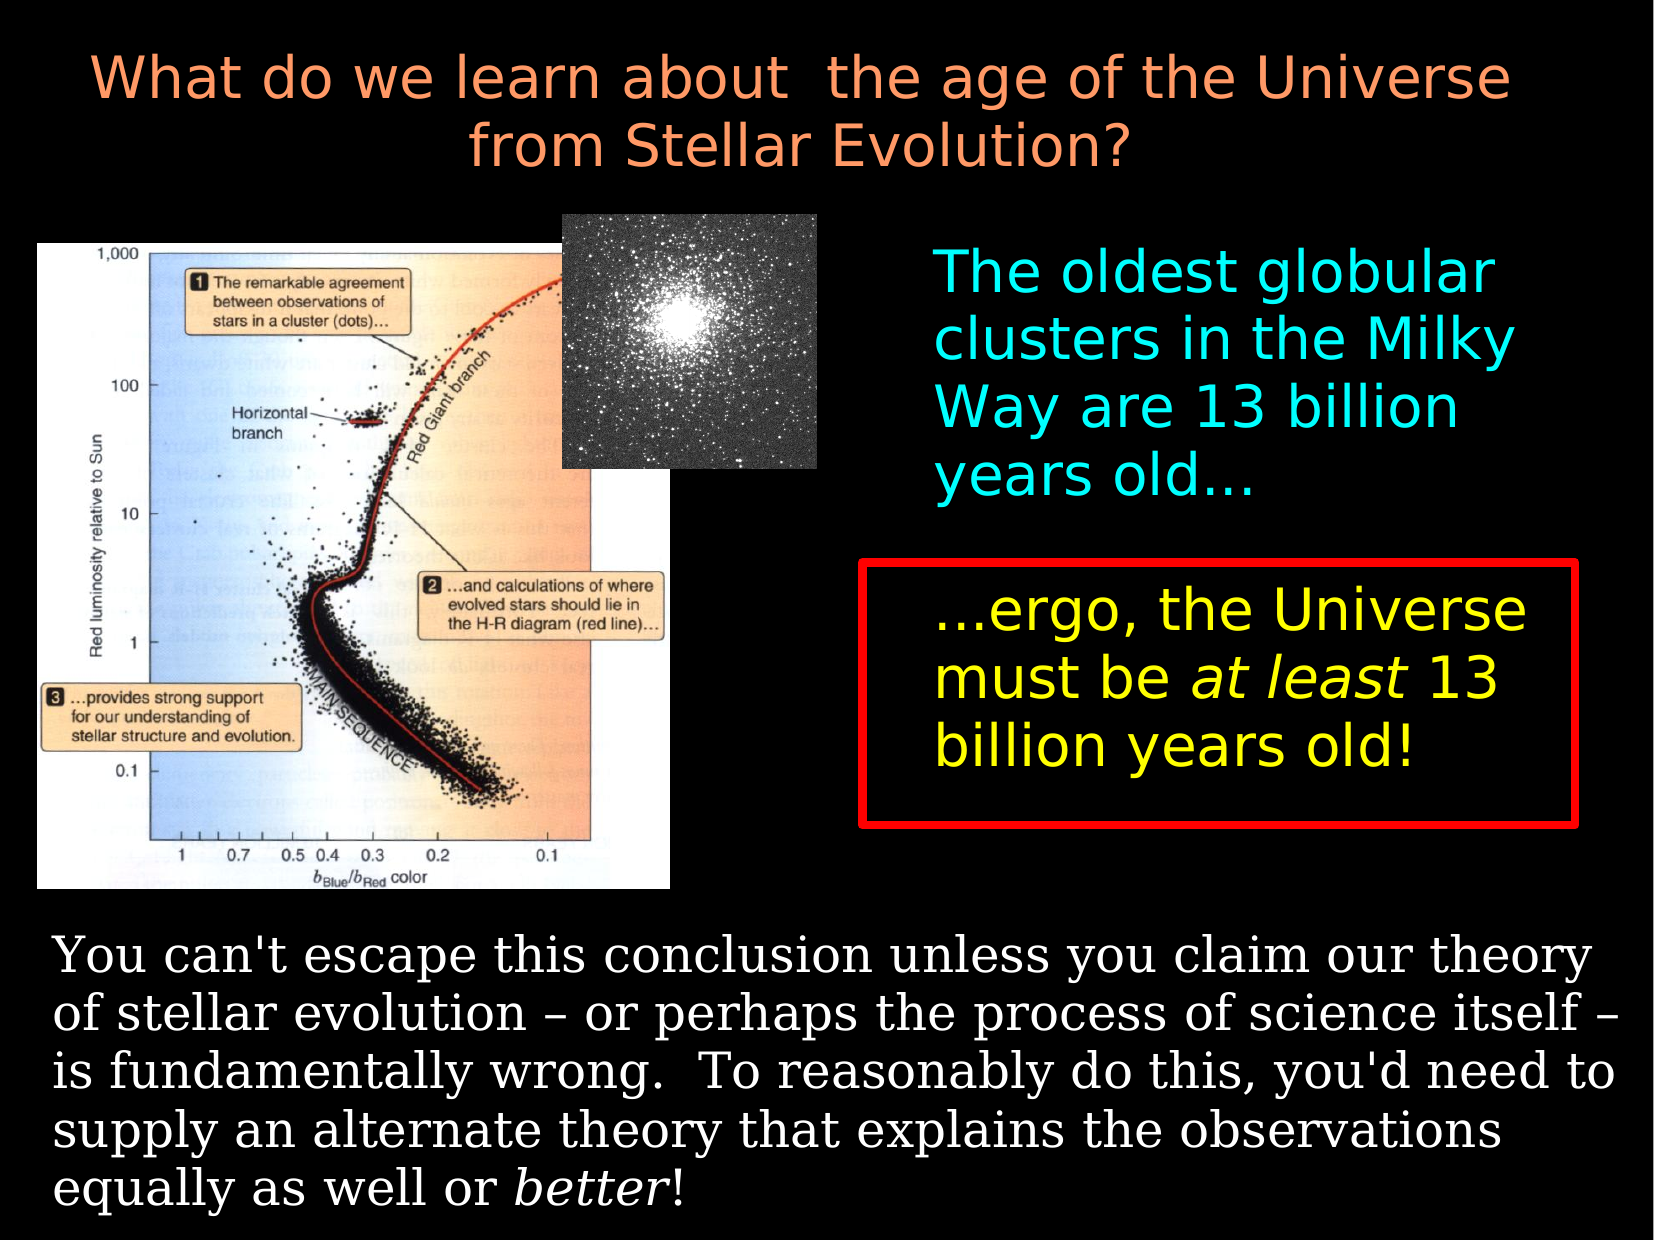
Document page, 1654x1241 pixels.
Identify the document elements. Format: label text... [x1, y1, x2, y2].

text_box You can't escape this conclusion unless you claim our theory of stellar evolution – or perhaps the process of science itself – is fundamentally wrong. To reasonably do this, you'd need to supply an alternate theory that explains the observations equally as well or better! [37, 918, 1654, 1225]
text_box What do we learn about the age of the Universe from Stellar Evolution? [75, 37, 1576, 188]
text_box The oldest globular clusters in the Milky Way are 13 billion years old... ...ergo, the Universe must be at least 13 billion years old! [918, 567, 1571, 788]
text_box The oldest globular clusters in the Milky Way are 13 billion years old... ...ergo, the Universe must be at least 13 billion years old! [918, 230, 1632, 788]
picture [37, 214, 817, 889]
